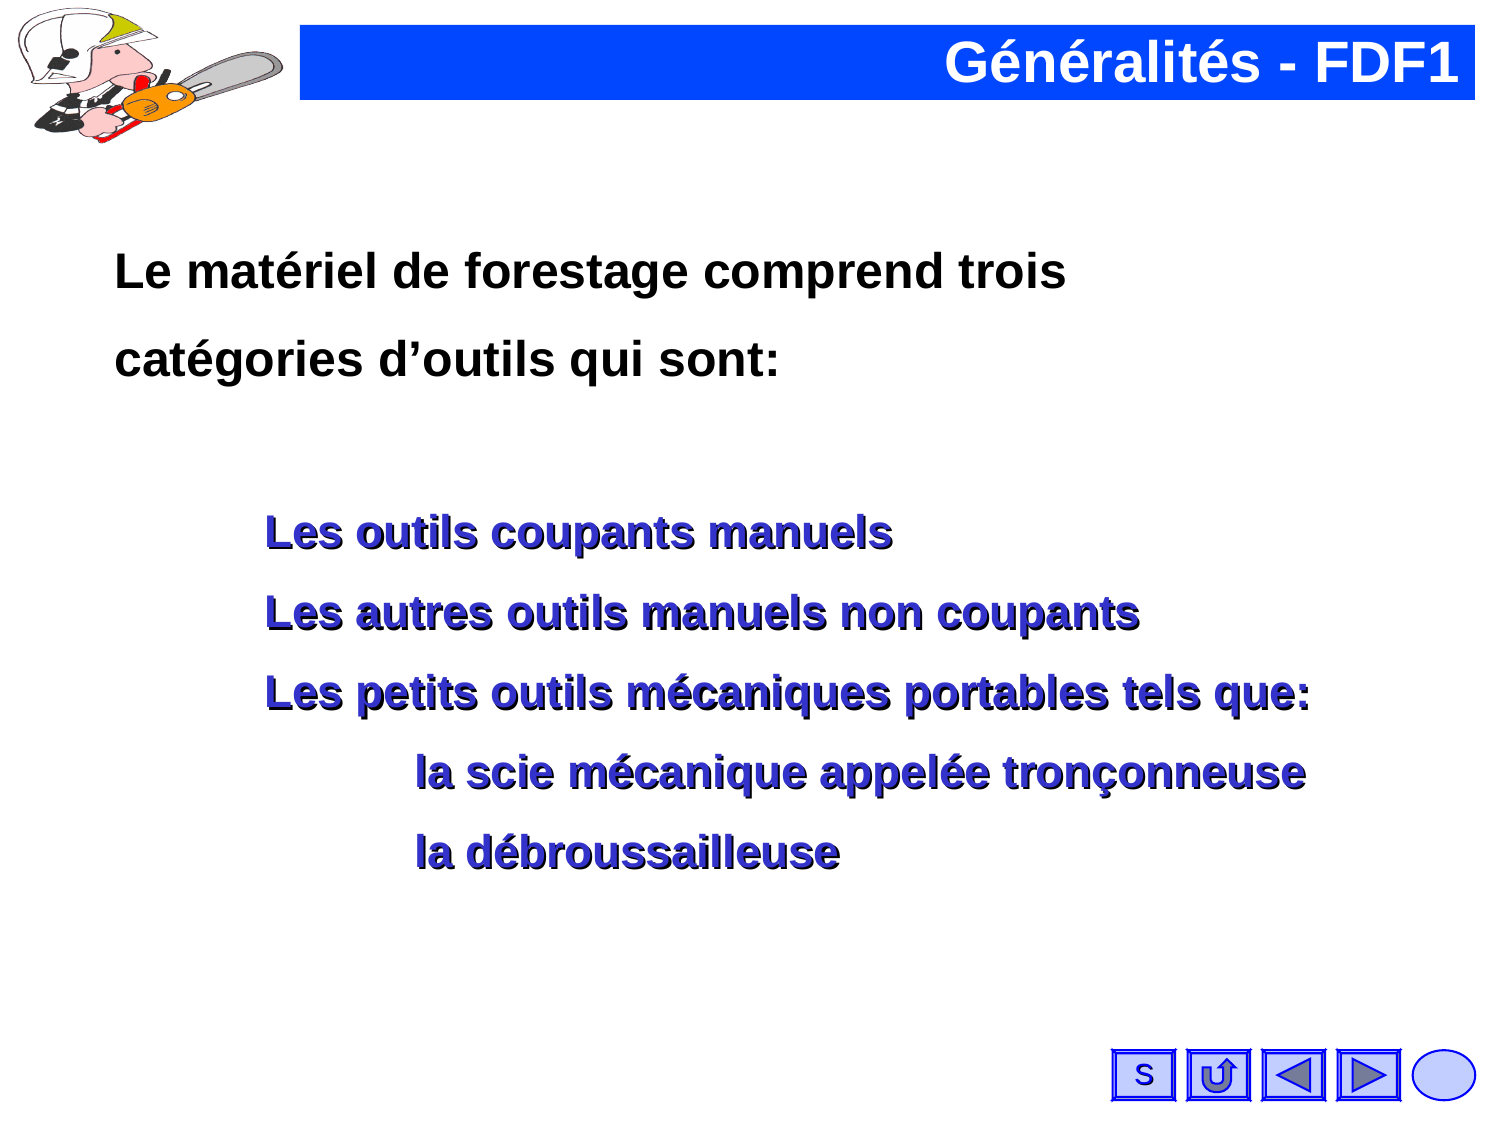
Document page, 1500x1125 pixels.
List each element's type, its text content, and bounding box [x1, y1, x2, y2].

text_box [1412, 1050, 1476, 1101]
picture [0, 0, 296, 148]
text_box Le matériel de forestage comprend trois catégories d’outils qui sont: Les outils coupants manuels Les autres outils manuels non coupants Les petits outils mécaniques portables tels que: la scie mécanique appelée tronçonneuse la débroussailleuse [99, 236, 1327, 886]
text_box Généralités - FDF1 [299, 24, 1475, 100]
